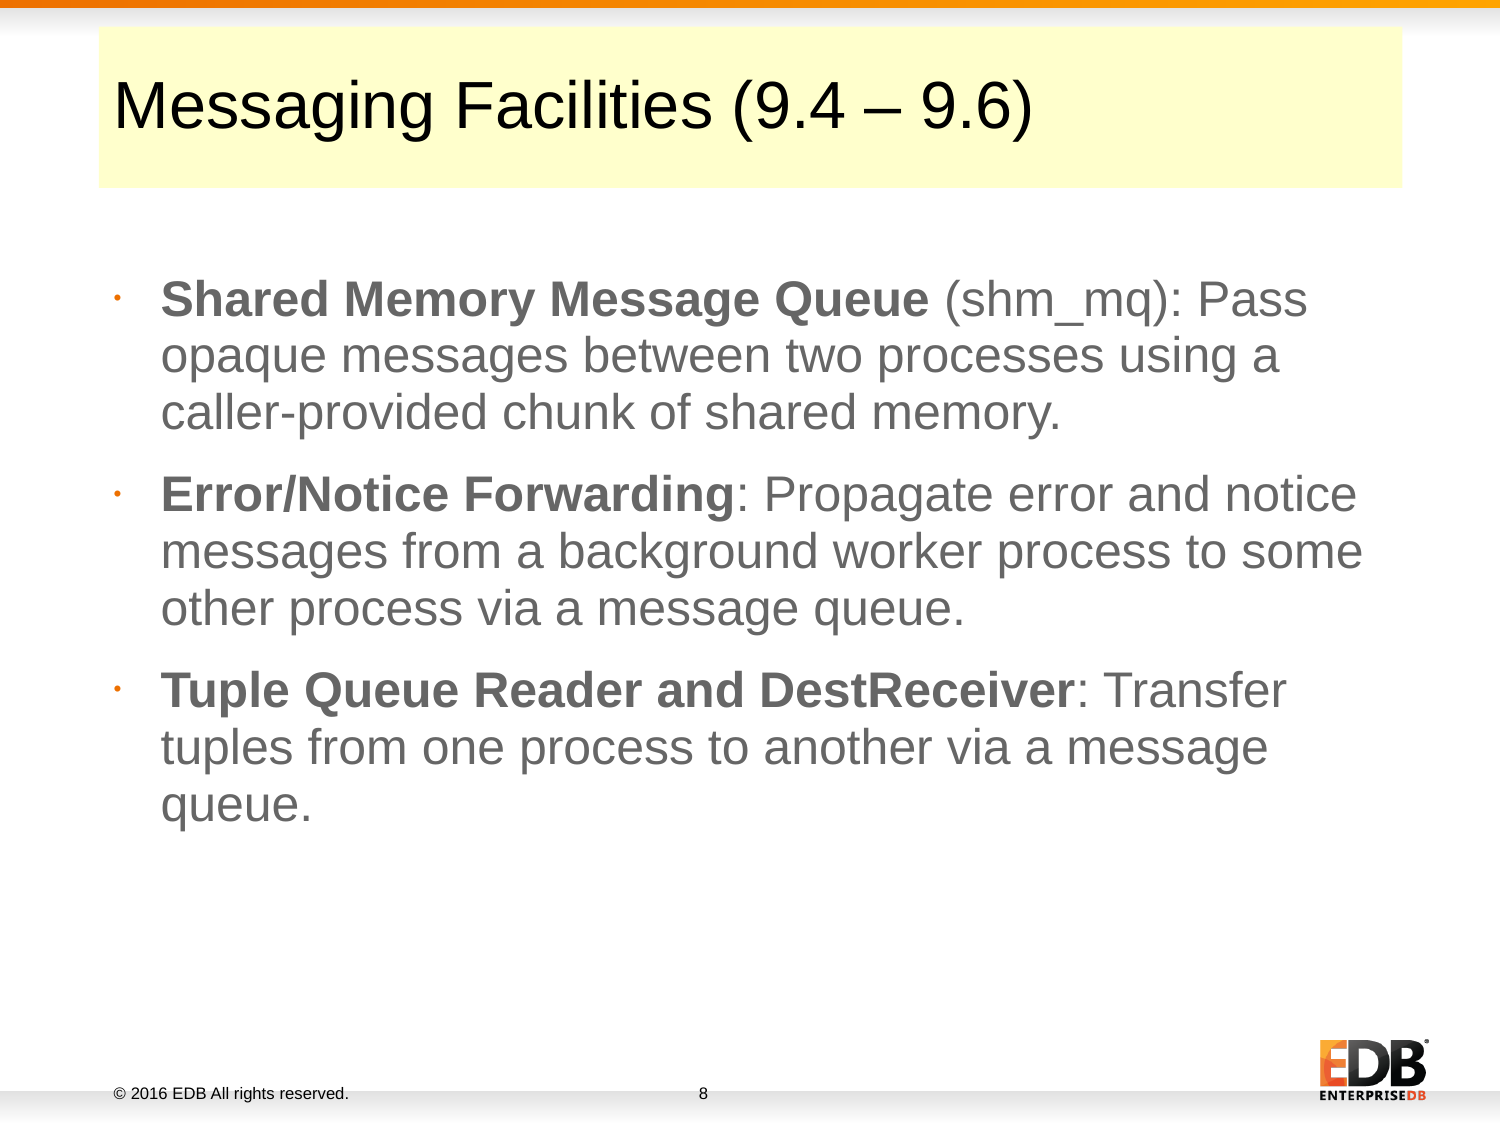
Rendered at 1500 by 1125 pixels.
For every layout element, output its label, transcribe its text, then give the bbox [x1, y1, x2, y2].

list Shared Memory Message Queue (shm_mq): Pass opaque messages between two processes using a caller-provided chunk of shared memory. Error/Notice Forwarding: Propagate error and notice messages from a background worker process to some other process via a message queue. Tuple Queue Reader and DestReceiver: Transfer tuples from one process to another via a message queue. [98, 263, 1403, 984]
picture [1318, 1036, 1430, 1101]
title Messaging Facilities (9.4 – 9.6) [98, 26, 1403, 188]
